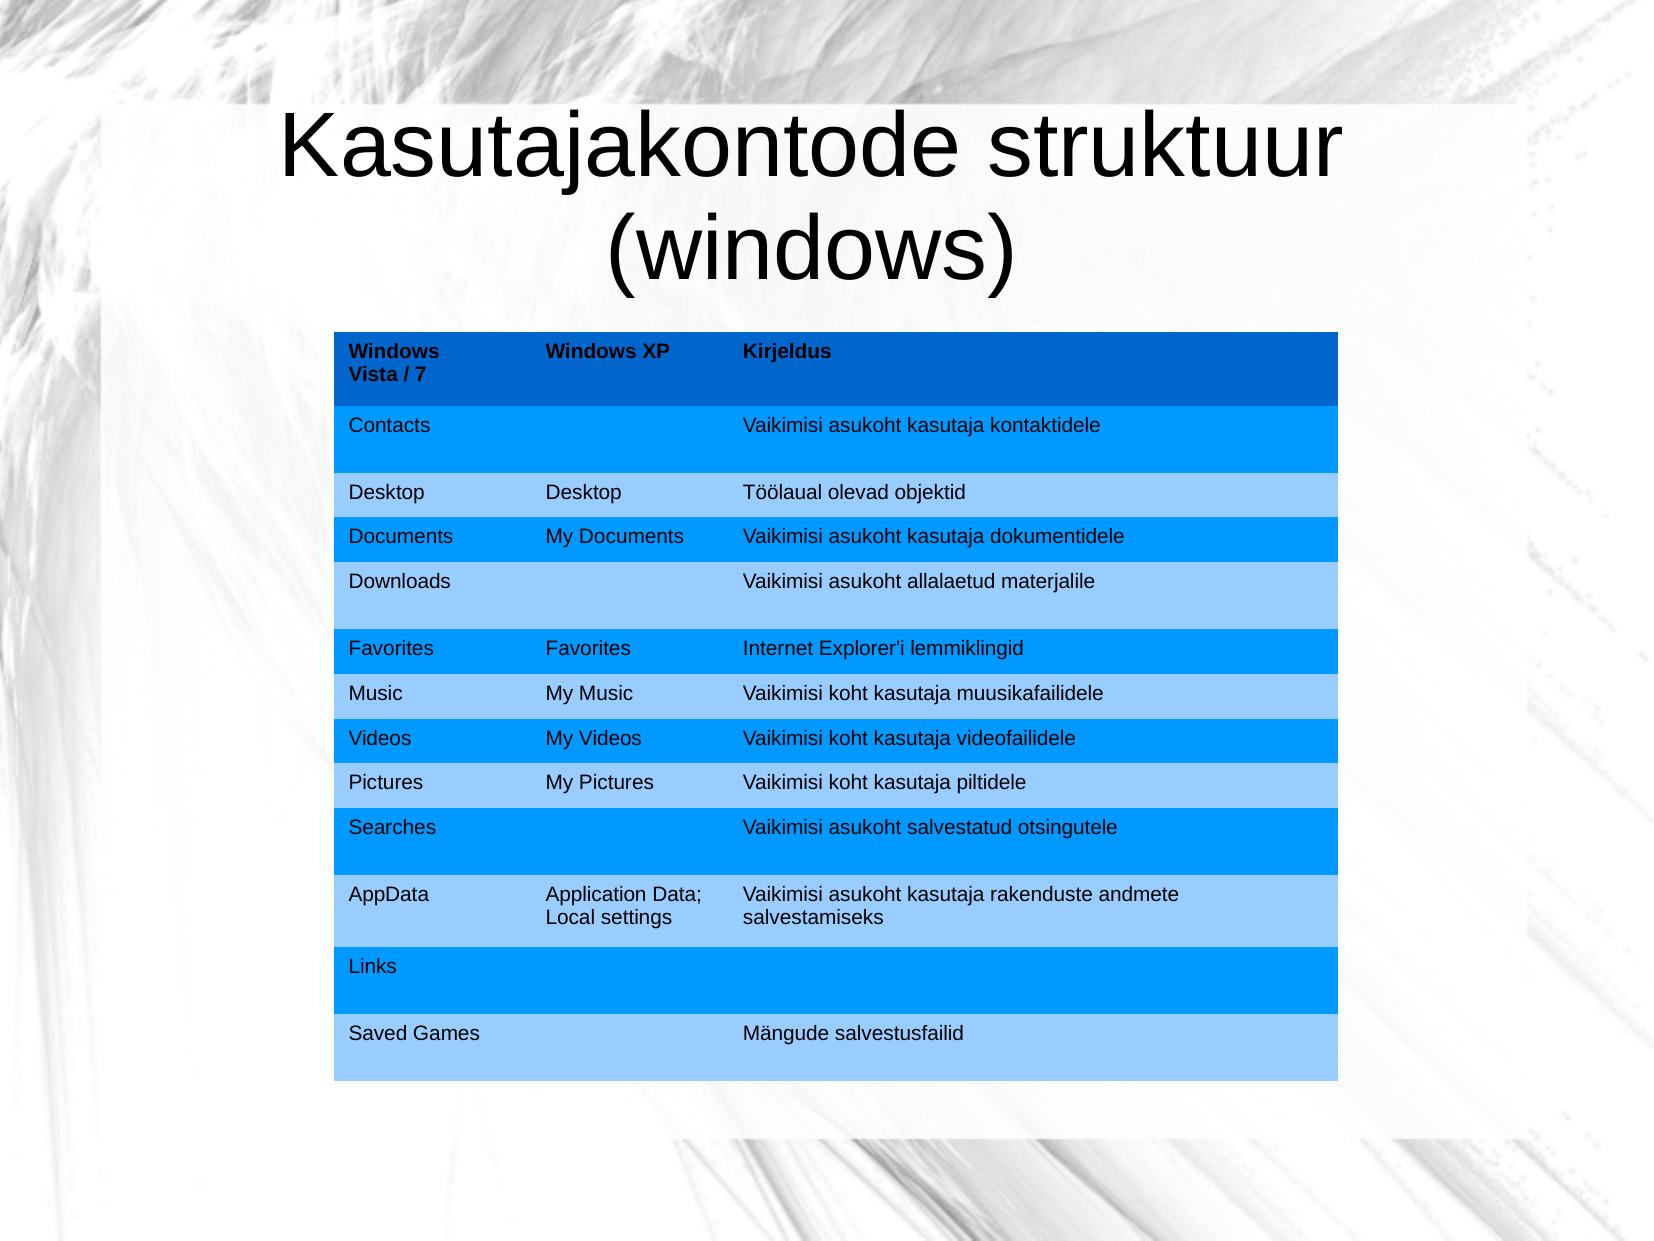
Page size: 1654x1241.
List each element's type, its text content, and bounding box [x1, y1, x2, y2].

table_cell [531, 947, 728, 1014]
table_cell Vaikimisi asukoht salvestatud otsingutele [728, 808, 1338, 875]
table_cell [531, 808, 728, 875]
picture [0, 0, 1654, 1241]
table_header Windows Vista / 7 [334, 332, 531, 406]
table_cell My Videos [531, 719, 728, 763]
table_cell Documents [334, 517, 531, 562]
table_cell Vaikimisi asukoht kasutaja kontaktidele [728, 406, 1338, 473]
table_header Kirjeldus [728, 332, 1338, 406]
table_cell AppData [334, 875, 531, 947]
table_cell Vaikimisi koht kasutaja videofailidele [728, 719, 1338, 763]
table_header Windows XP [531, 332, 728, 406]
table_cell My Pictures [531, 763, 728, 808]
table_cell Favorites [334, 629, 531, 674]
table_cell Downloads [334, 562, 531, 629]
table_cell My Music [531, 674, 728, 719]
table_cell Saved Games [334, 1014, 531, 1081]
table_cell Mängude salvestusfailid [728, 1014, 1338, 1081]
table_cell Vaikimisi asukoht kasutaja rakenduste andmete salvestamiseks [728, 875, 1338, 947]
table_cell Links [334, 947, 531, 1014]
table_cell Application Data; Local settings [531, 875, 728, 947]
table_cell Töölaual olevad objektid [728, 473, 1338, 517]
table_cell Searches [334, 808, 531, 875]
table_cell My Documents [531, 517, 728, 562]
table_cell Vaikimisi asukoht kasutaja dokumentidele [728, 517, 1338, 562]
table_cell Desktop [334, 473, 531, 517]
table_cell Videos [334, 719, 531, 763]
table_cell Contacts [334, 406, 531, 473]
title Kasutajakontode struktuur (windows) [118, 93, 1506, 299]
table_cell Vaikimisi koht kasutaja muusikafailidele [728, 674, 1338, 719]
table_cell Vaikimisi koht kasutaja piltidele [728, 763, 1338, 808]
table_cell [531, 562, 728, 629]
table_cell Music [334, 674, 531, 719]
table_cell [531, 1014, 728, 1081]
table_cell Vaikimisi asukoht allalaetud materjalile [728, 562, 1338, 629]
table_cell [531, 406, 728, 473]
table_cell Desktop [531, 473, 728, 517]
table_cell [728, 947, 1338, 1014]
table_cell Favorites [531, 629, 728, 674]
table_cell Internet Explorer'i lemmiklingid [728, 629, 1338, 674]
table_cell Pictures [334, 763, 531, 808]
